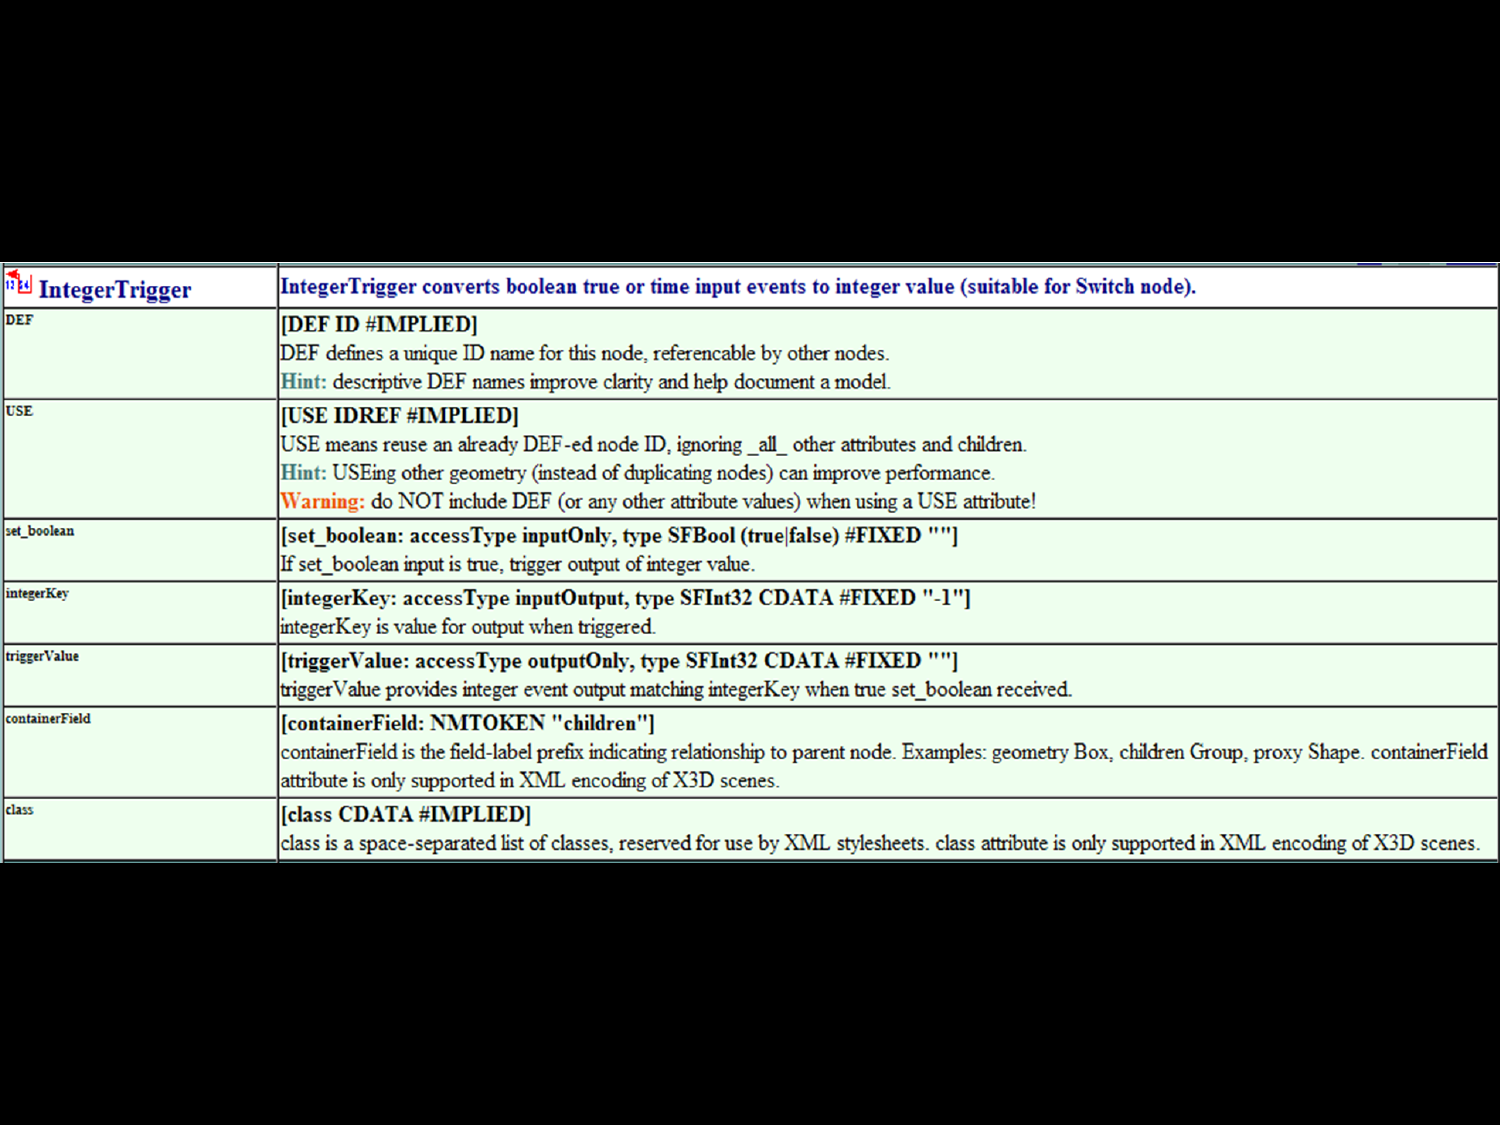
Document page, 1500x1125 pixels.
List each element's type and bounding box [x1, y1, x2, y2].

text_box [0, 0, 1500, 262]
text_box [0, 863, 1500, 1125]
picture [0, 262, 1500, 863]
